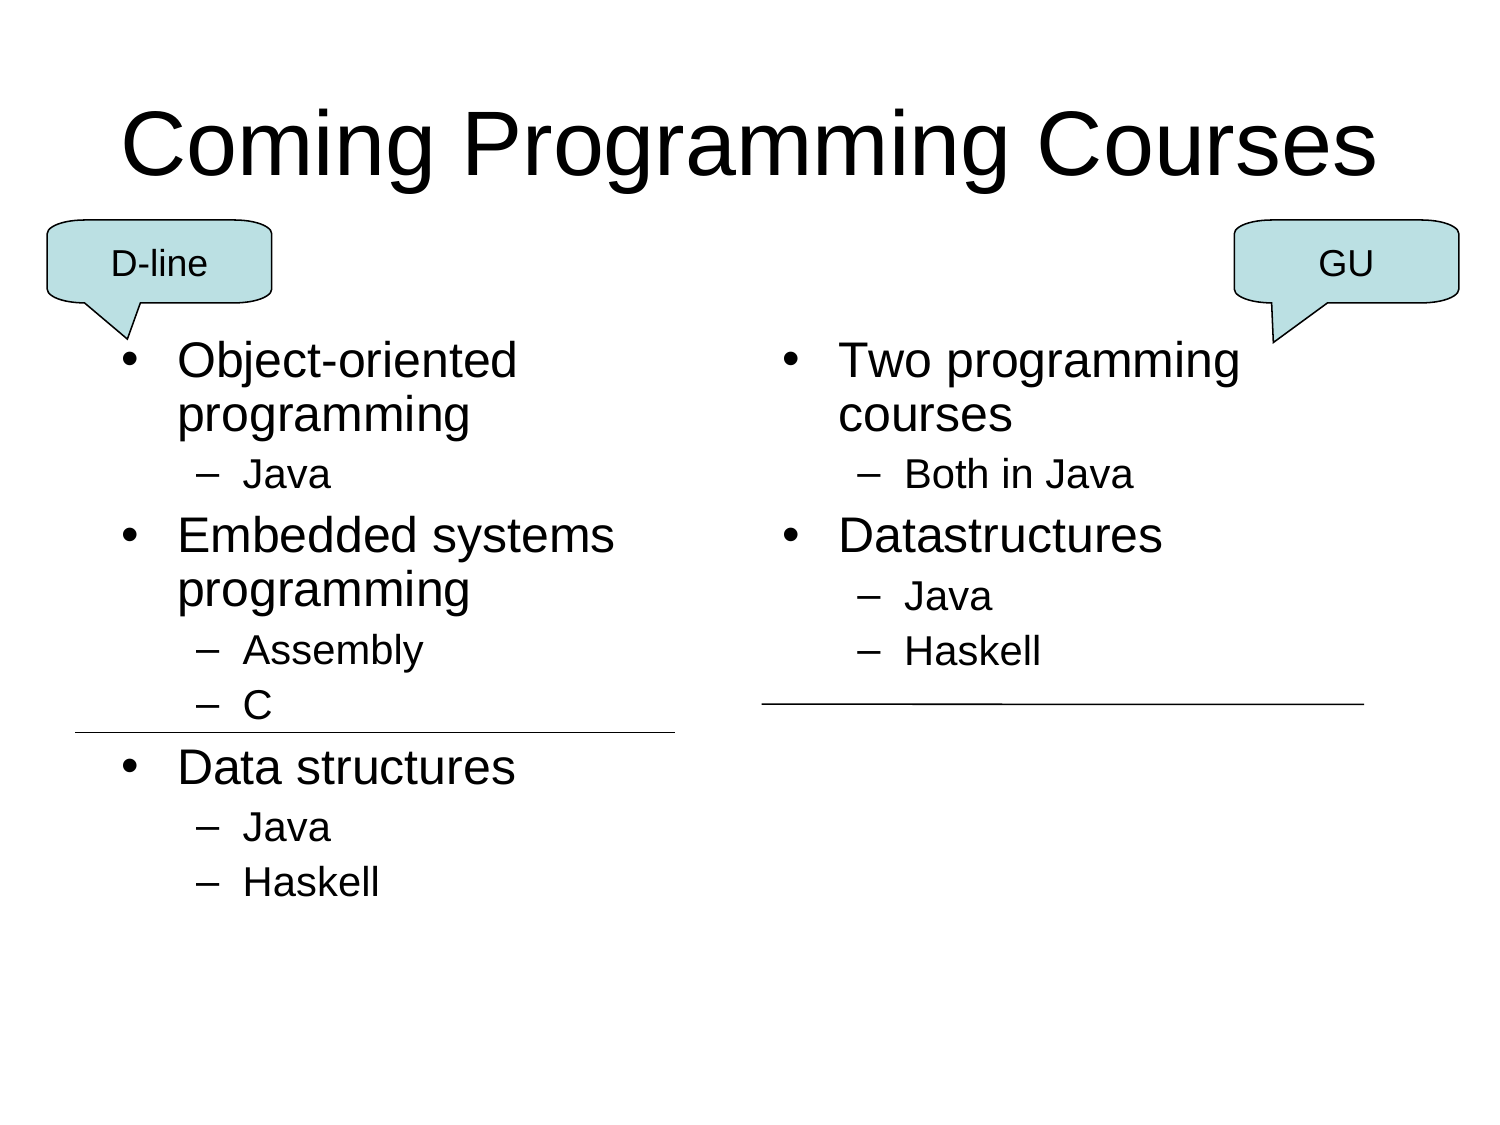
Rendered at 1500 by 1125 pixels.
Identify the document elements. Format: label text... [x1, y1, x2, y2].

list Object-oriented programming Java Embedded systems programming Assembly C Data structures Java Haskell [106, 326, 735, 1069]
title Coming Programming Courses [75, 45, 1426, 233]
text_box GU [1234, 219, 1459, 326]
text_box D-line [47, 219, 272, 340]
list Two programming courses Both in Java Datastructures Java Haskell [767, 326, 1396, 1069]
